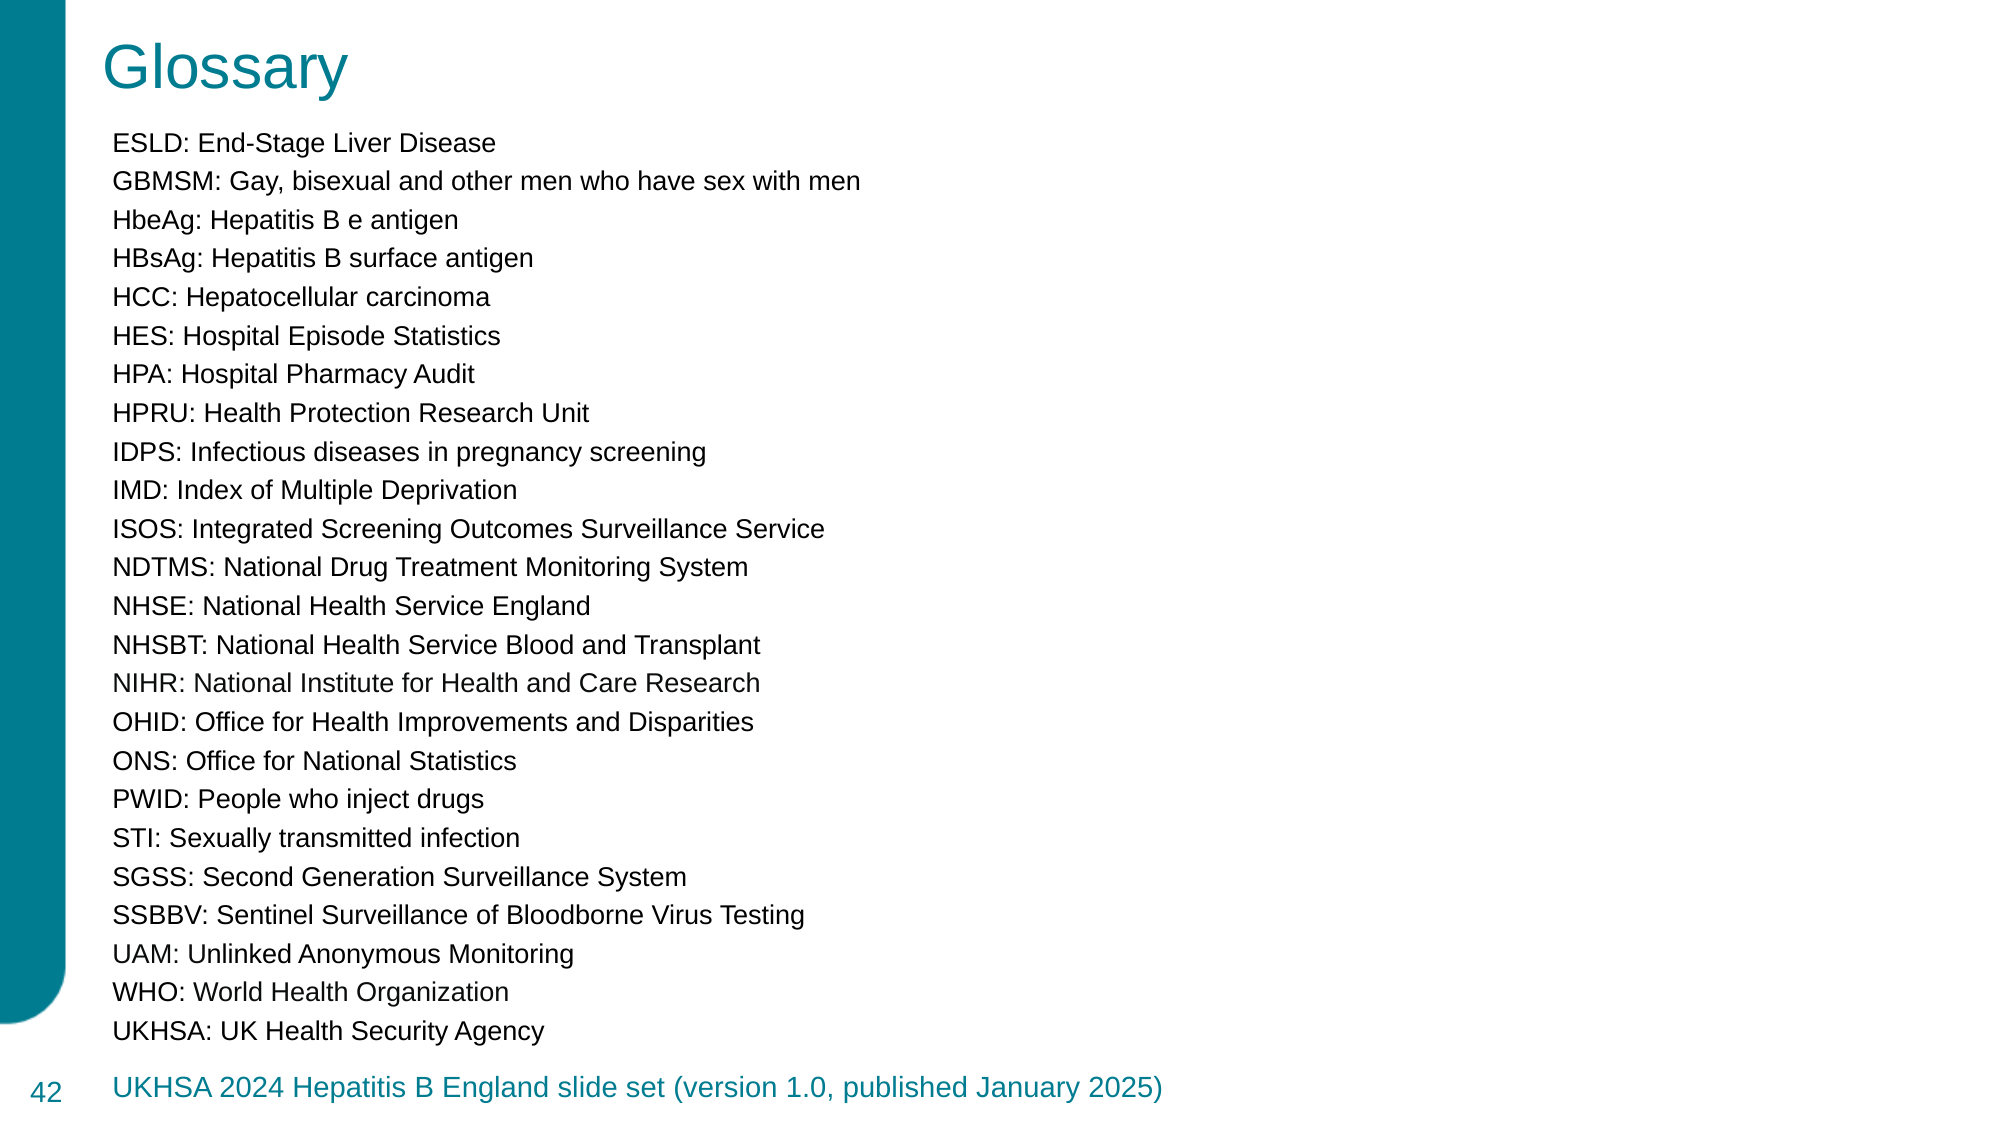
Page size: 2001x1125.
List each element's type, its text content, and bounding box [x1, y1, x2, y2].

text_box UKHSA 2024 Hepatitis B England slide set (version 1.0, published January 2025) [97, 1056, 1739, 1117]
list ESLD: End-Stage Liver Disease GBMSM: Gay, bisexual and other men who have sex with men HbeAg: Hepatitis B e antigen HBsAg: Hepatitis B surface antigen HCC: Hepatocellular carcinoma HES: Hospital Episode Statistics HPA: Hospital Pharmacy Audit HPRU: Health Protection Research Unit IDPS: Infectious diseases in pregnancy screening IMD: Index of Multiple Deprivation ISOS: Integrated Screening Outcomes Surveillance Service NDTMS: National Drug Treatment Monitoring System NHSE: National Health Service England NHSBT: National Health Service Blood and Transplant NIHR: National Institute for Health and Care Research OHID: Office for Health Improvements and Disparities ONS: Office for National Statistics PWID: People who inject drugs STI: Sexually transmitted infection SGSS: Second Generation Surveillance System SSBBV: Sentinel Surveillance of Bloodborne Virus Testing UAM: Unlinked Anonymous Monitoring WHO: World Health Organization UKHSA: UK Health Security Agency [97, 117, 1987, 1066]
title Glossary [87, 27, 1913, 118]
text_box [5, 1065, 88, 1107]
